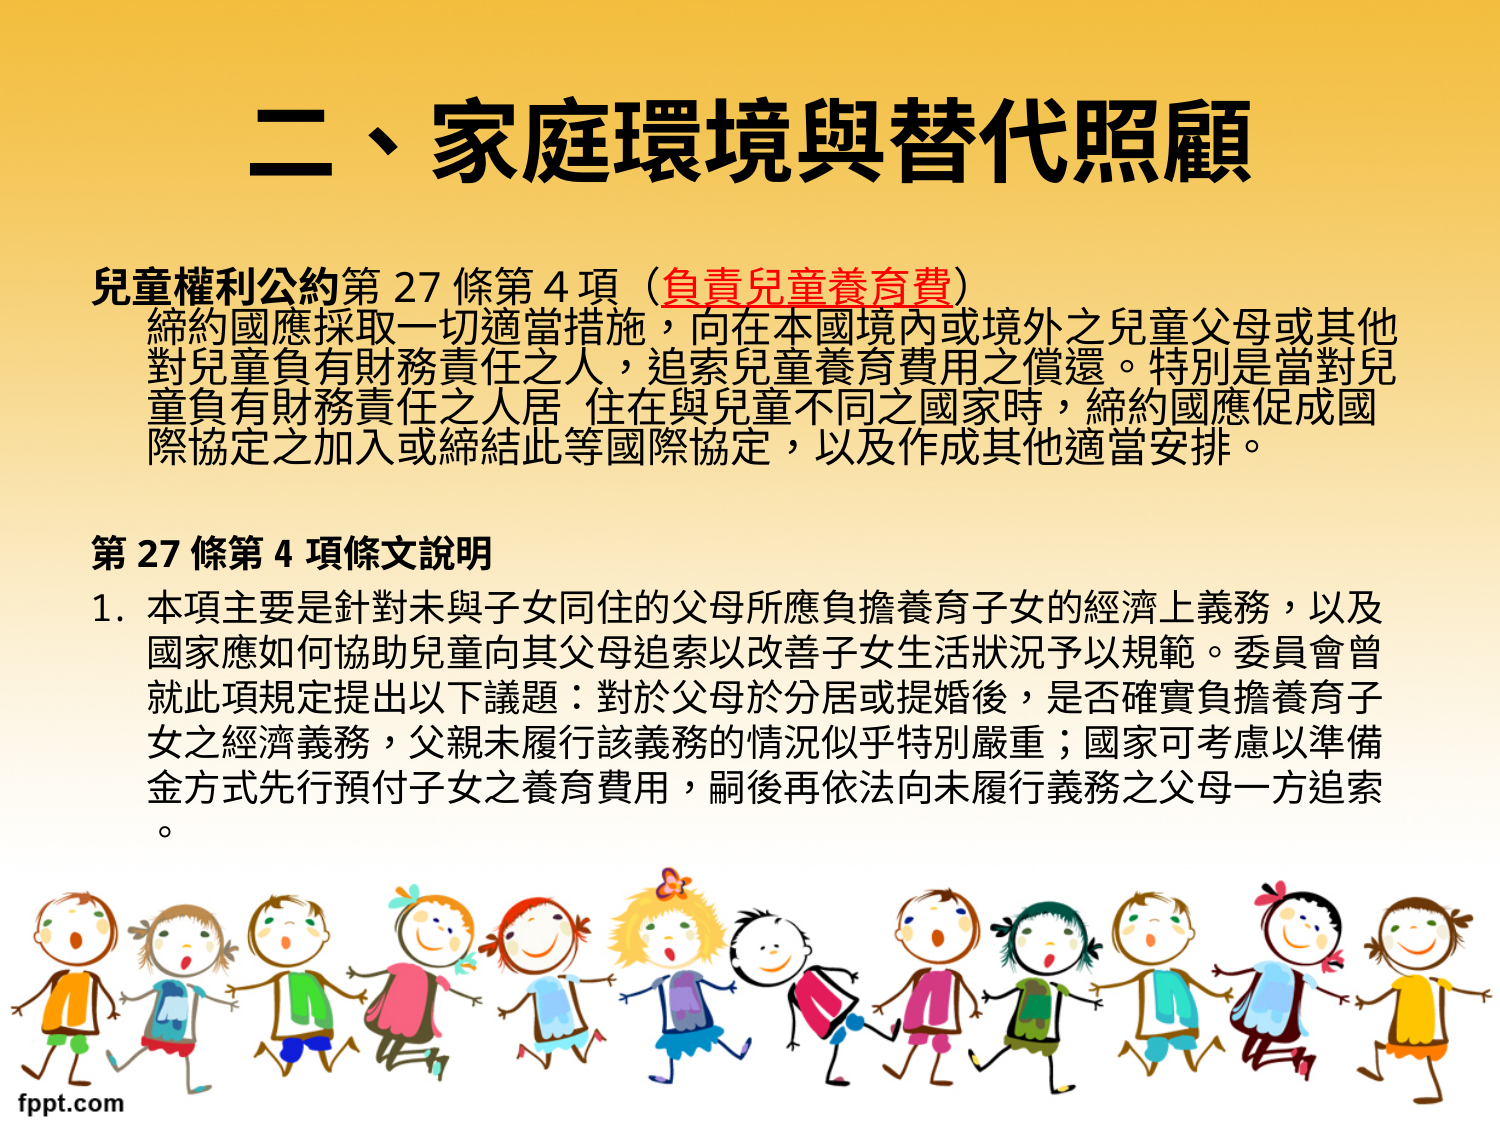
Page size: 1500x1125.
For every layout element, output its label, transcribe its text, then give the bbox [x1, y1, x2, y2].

picture [0, 0, 1500, 1125]
title 二、家庭環境與替代照顧 [75, 45, 1426, 233]
list 兒童權利公約第27條第４項（負責兒童養育費） 締約國應採取一切適當措施，向在本國境內或境外之兒童父母或其他對兒童負有財務責任之人，追索兒童養育費用之償還。特別是當對兒童負有財務責任之人居 住在與兒童不同之國家時，締約國應促成國際協定之加入或締結此等國際協定，以及作成其他適當安排。 第27條第4項條文說明 本項主要是針對未與子女同住的父母所應負擔養育子女的經濟上義務，以及國家應如何協助兒童向其父母追索以改善子女生活狀況予以規範。委員會曾就此項規定提出以下議題：對於父母於分居或提婚後，是否確實負擔養育子女之經濟義務，父親未履行該義務的情況似乎特別嚴重；國家可考慮以準備金方式先行預付子女之養育費用，嗣後再依法向未履行義務之父母一方追索。 [75, 262, 1426, 1005]
